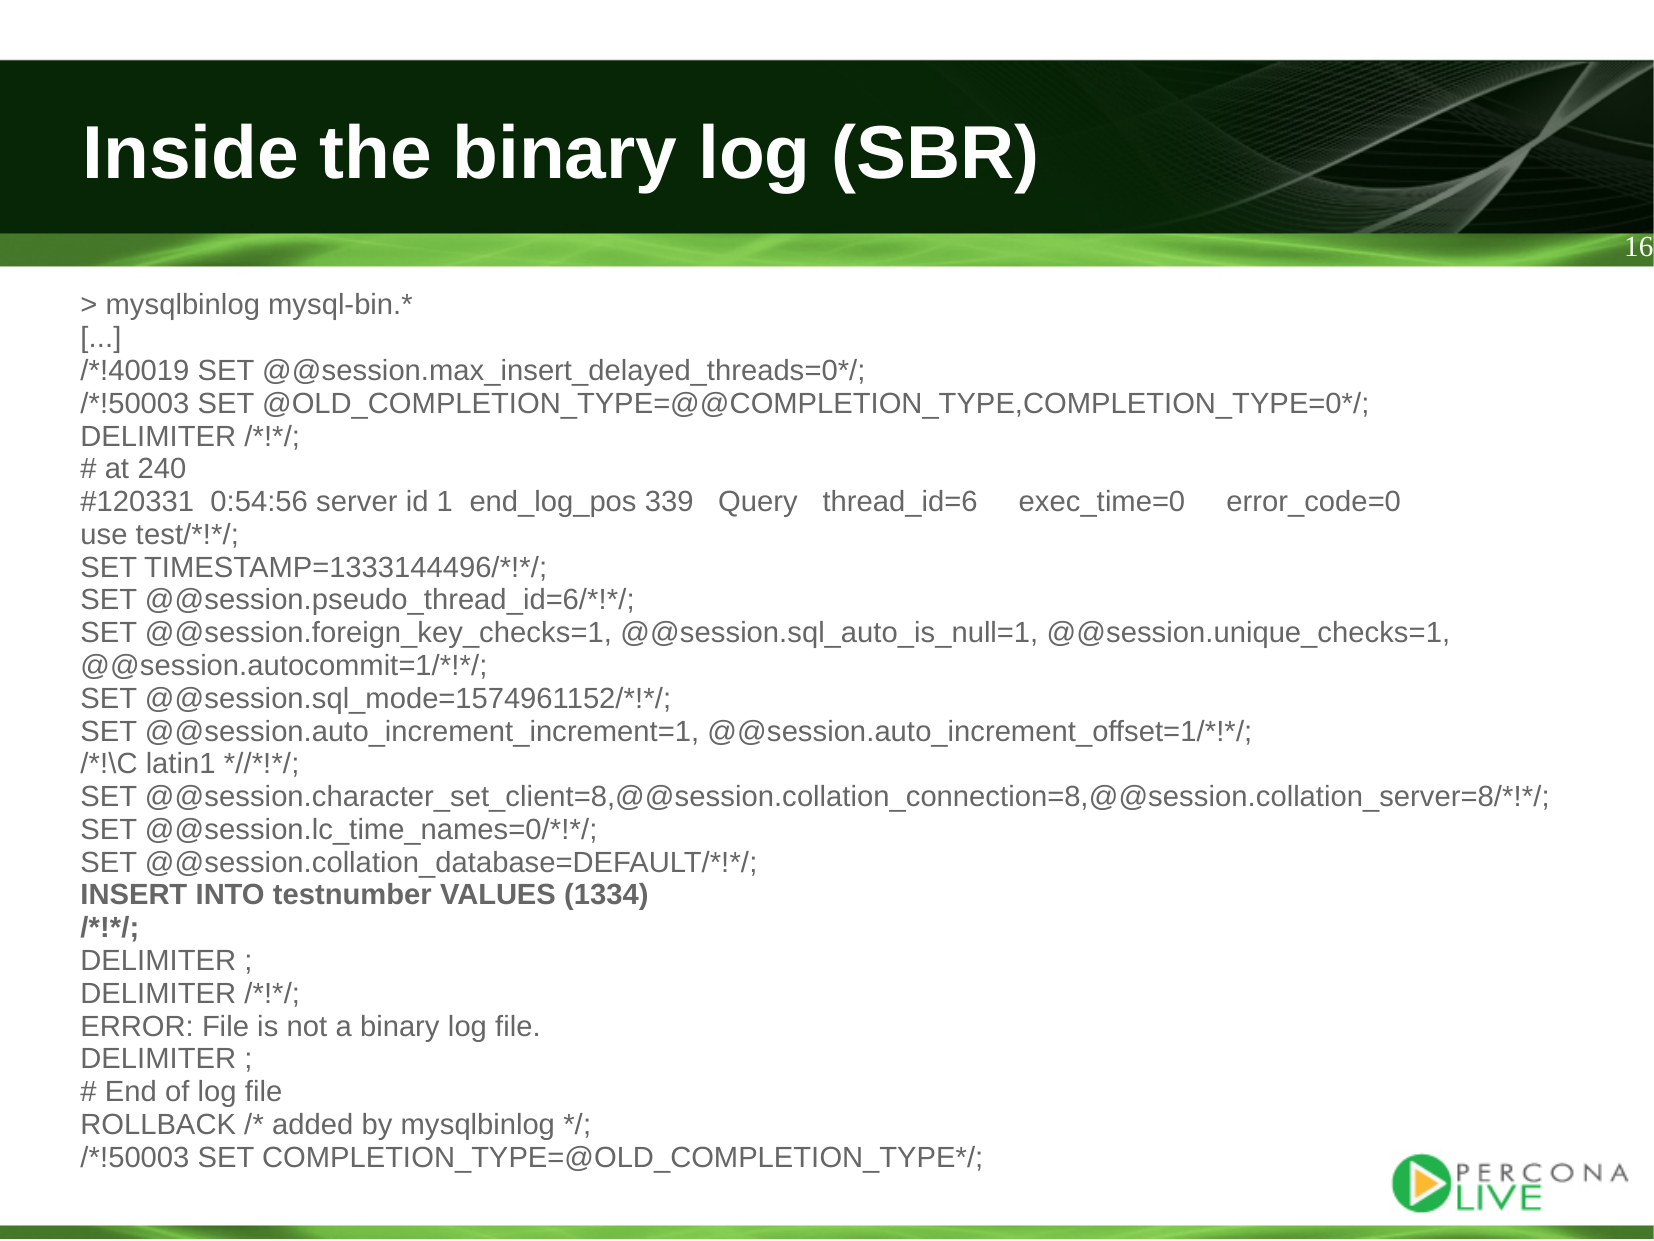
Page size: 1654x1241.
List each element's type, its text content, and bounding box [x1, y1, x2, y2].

title Inside the binary log (SBR) [82, 49, 1571, 257]
list > mysqlbinlog mysql-bin.* [...] /*!40019 SET @@session.max_insert_delayed_threads=0*/; /*!50003 SET @OLD_COMPLETION_TYPE=@@COMPLETION_TYPE,COMPLETION_TYPE=0*/; DELIMITER /*!*/; # at 240 #120331 0:54:56 server id 1 end_log_pos 339 Query thread_id=6 exec_time=0 error_code=0 use test/*!*/; SET TIMESTAMP=1333144496/*!*/; SET @@session.pseudo_thread_id=6/*!*/; SET @@session.foreign_key_checks=1, @@session.sql_auto_is_null=1, @@session.unique_checks=1, @@session.autocommit=1/*!*/; SET @@session.sql_mode=1574961152/*!*/; SET @@session.auto_increment_increment=1, @@session.auto_increment_offset=1/*!*/; /*!\C latin1 *//*!*/; SET @@session.character_set_client=8,@@session.collation_connection=8,@@session.collation_server=8/*!*/; SET @@session.lc_time_names=0/*!*/; SET @@session.collation_database=DEFAULT/*!*/; INSERT INTO testnumber VALUES (1334) /*!*/; DELIMITER ; DELIMITER /*!*/; ERROR: File is not a binary log file. DELIMITER ; # End of log file ROLLBACK /* added by mysqlbinlog */; /*!50003 SET COMPLETION_TYPE=@OLD_COMPLETION_TYPE*/; [80, 288, 1569, 1207]
picture [0, 1, 1654, 1239]
